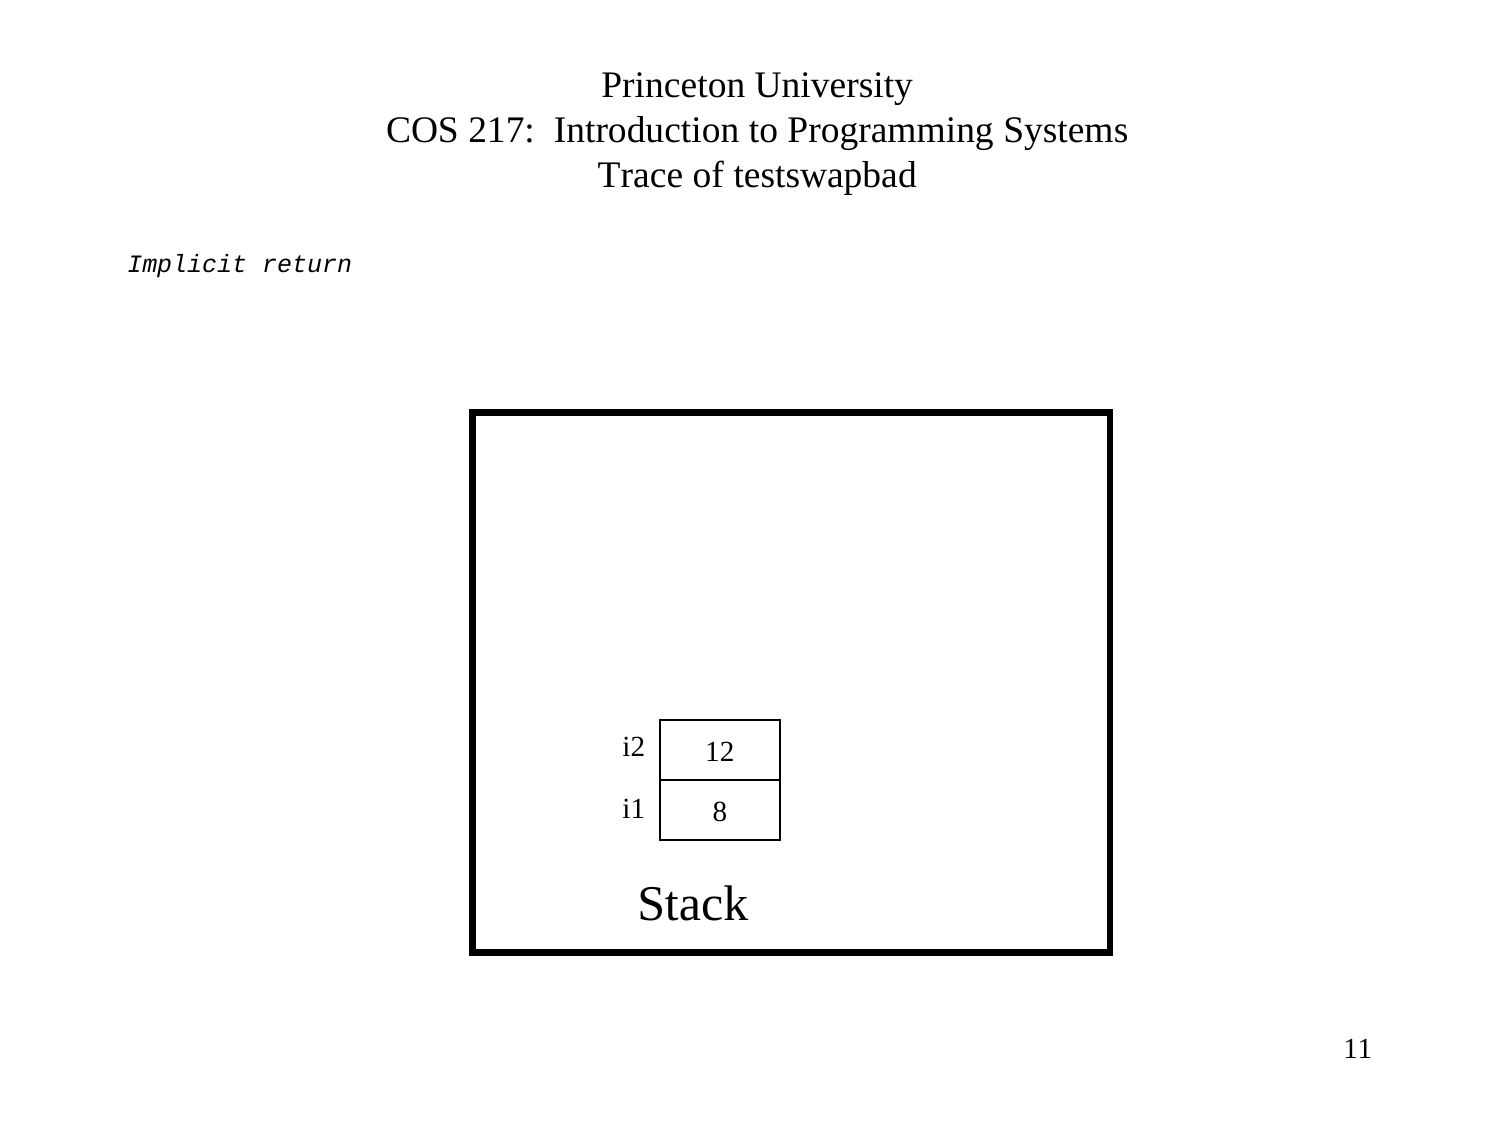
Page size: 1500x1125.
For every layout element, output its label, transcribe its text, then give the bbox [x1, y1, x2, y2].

text_box Stack [622, 862, 802, 938]
text_box i1 [492, 782, 660, 833]
text_box i2 [492, 719, 661, 771]
text_box 8 [660, 781, 781, 841]
text_box Princeton University COS 217: Introduction to Programming Systems Trace of testswapbad [202, 52, 1313, 203]
text_box Implicit return [112, 239, 841, 286]
text_box 12 [660, 720, 781, 781]
